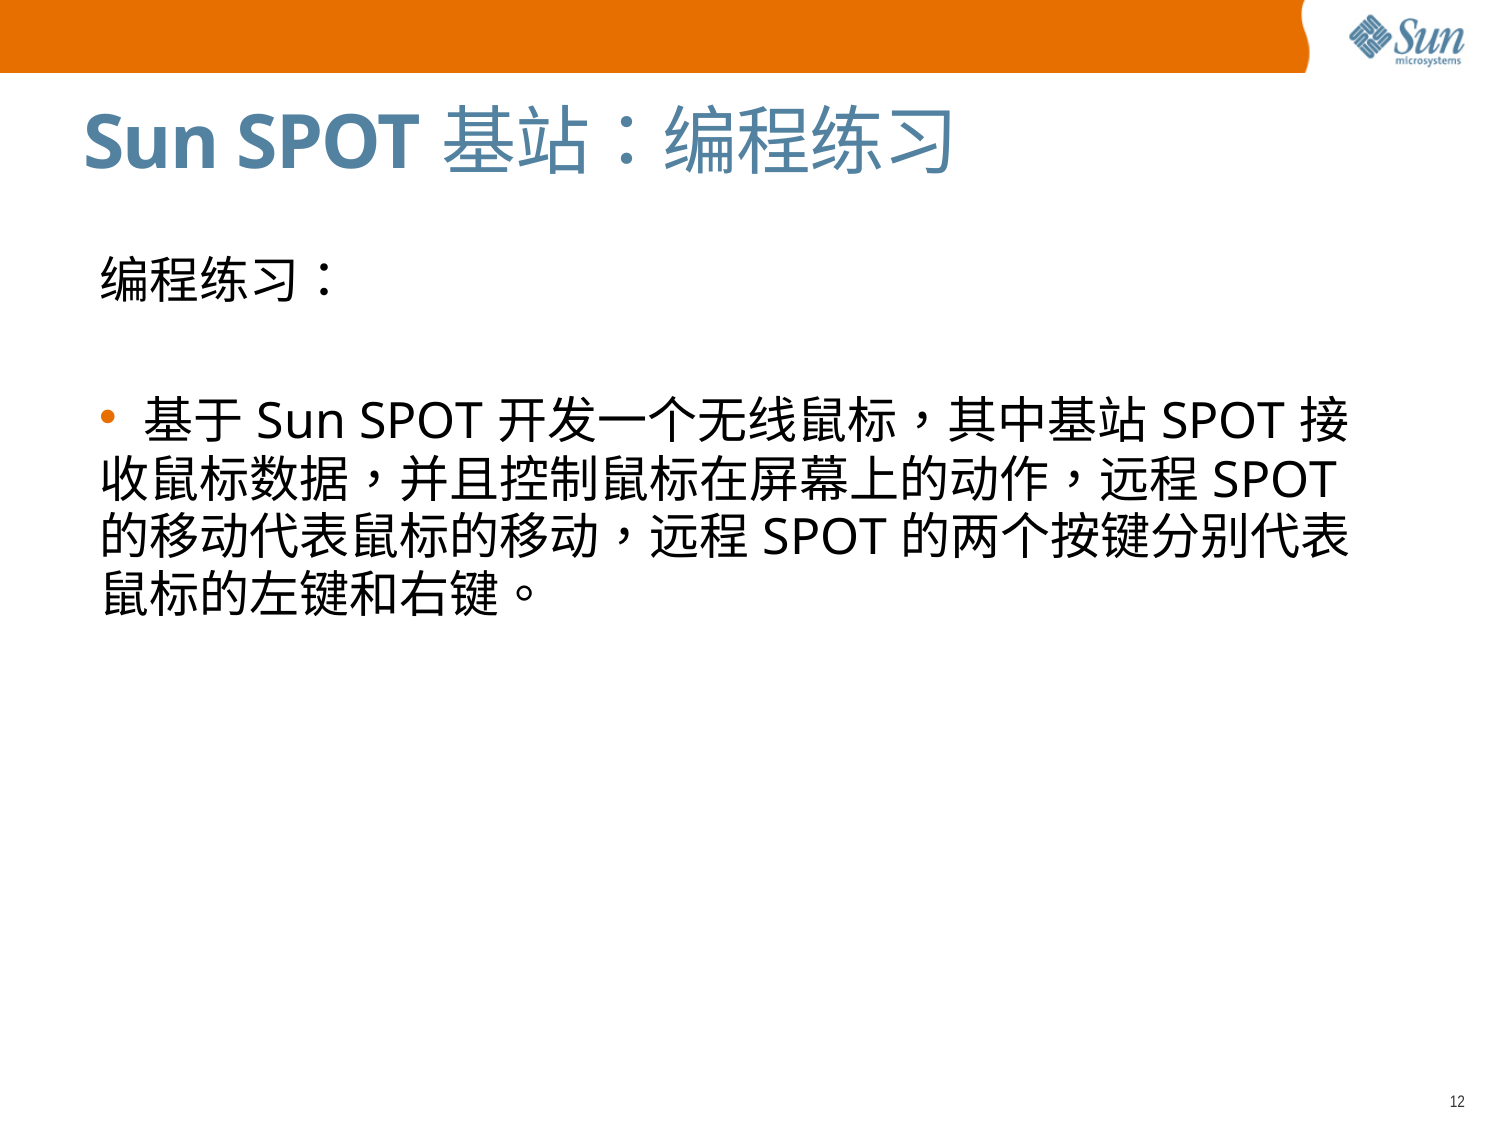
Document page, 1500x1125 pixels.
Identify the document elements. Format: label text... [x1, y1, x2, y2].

title Sun SPOT基站：编程练习 [83, 94, 1446, 199]
picture [0, 0, 1500, 73]
list 编程练习： 基于Sun SPOT开发一个无线鼠标，其中基站SPOT接收鼠标数据，并且控制鼠标在屏幕上的动作，远程SPOT的移动代表鼠标的移动，远程SPOT的两个按键分别代表鼠标的左键和右键。 [84, 244, 1399, 584]
